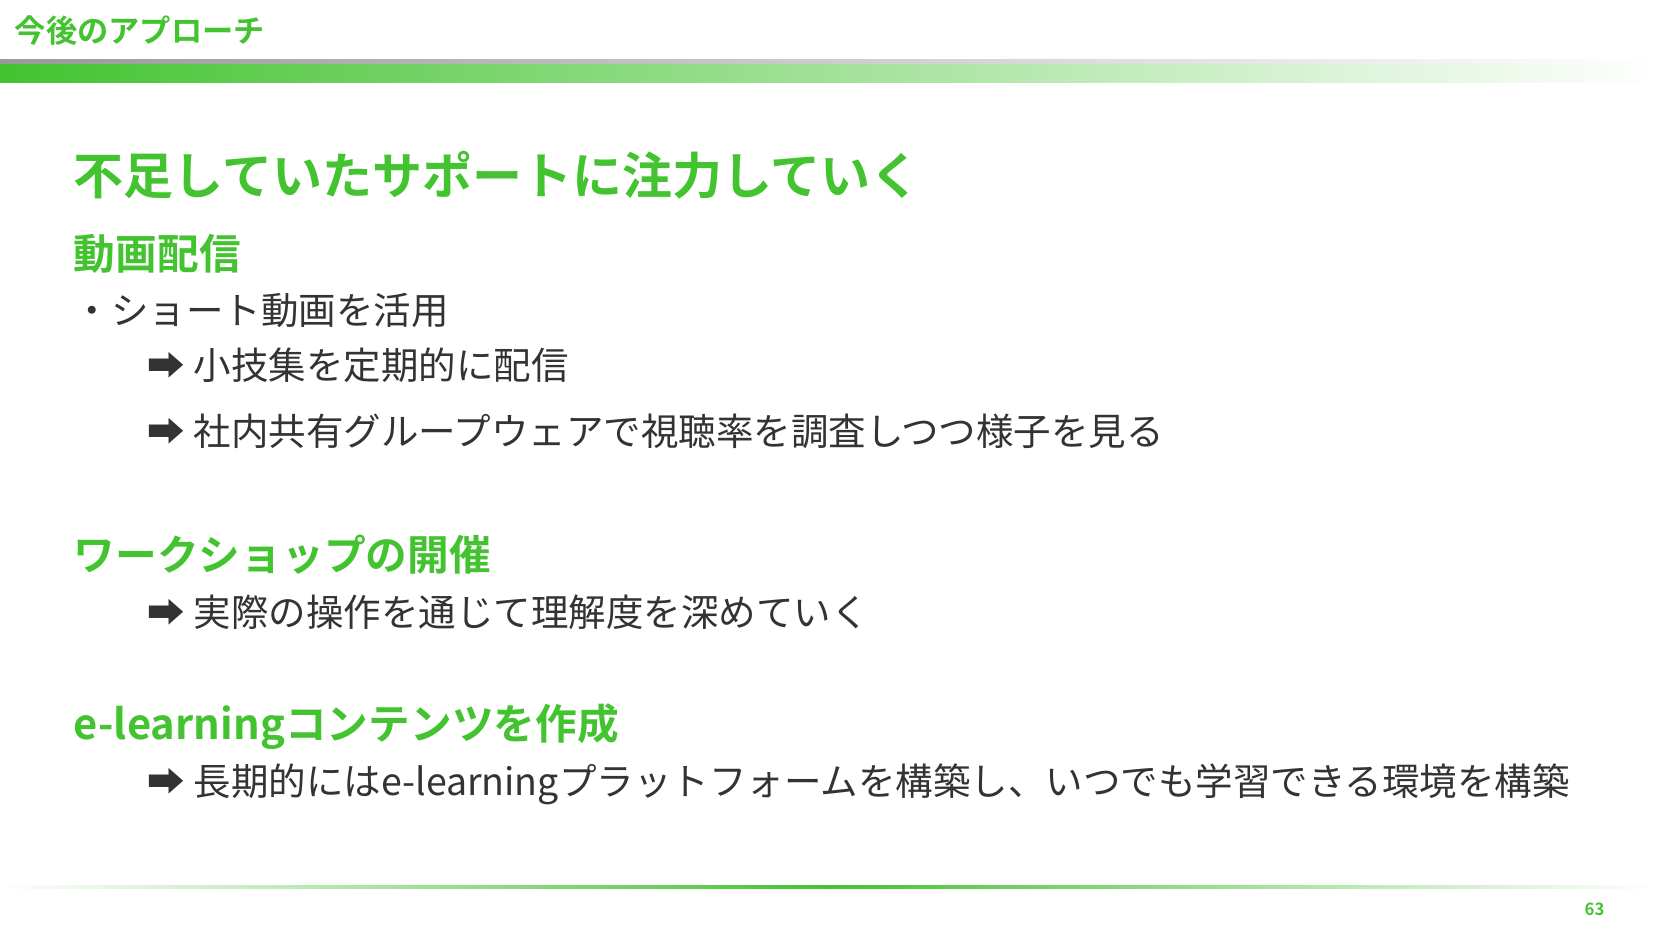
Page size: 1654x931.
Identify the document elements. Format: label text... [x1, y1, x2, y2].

text_box [0, 885, 1654, 889]
text_box <番号> [1535, 888, 1654, 928]
text_box 今後のアプローチ [0, 0, 1376, 59]
text_box [0, 59, 1654, 83]
text_box 不足していたサポートに注力していく 動画配信 ・ショート動画を活用 ➡ 小技集を定期的に配信 ➡ 社内共有グループウェアで視聴率を調査しつつ様子を見る ワークショップの開催 ➡ 実際の操作を通じて理解度を深めていく e-learningコンテンツを作成 ➡ 長期的にはe-learningプラットフォームを構築し、いつでも学習できる環境を構築 [59, 129, 1595, 868]
